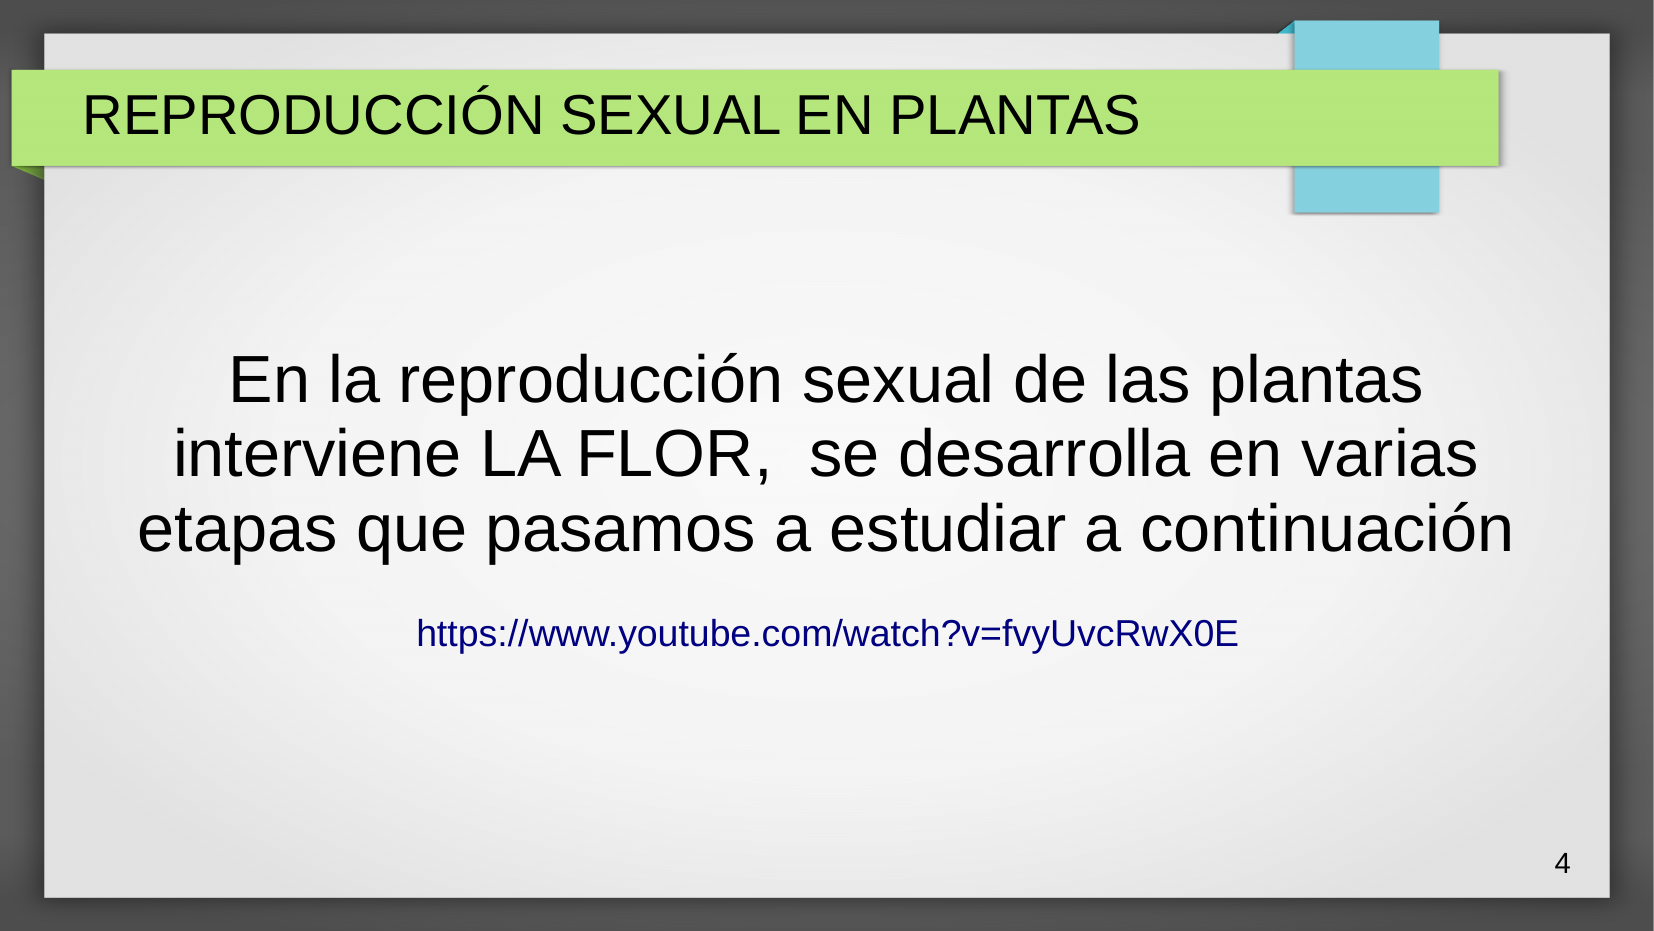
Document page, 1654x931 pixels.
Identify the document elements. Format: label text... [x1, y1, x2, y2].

subtitle En la reproducción sexual de las plantas interviene LA FLOR, se desarrolla en varias etapas que pasamos a estudiar a continuación [82, 221, 1571, 761]
text_box https://www.youtube.com/watch?v=fvyUvcRwX0E [401, 604, 1255, 704]
picture [0, 0, 1654, 931]
title REPRODUCCIÓN SEXUAL EN PLANTAS [82, 70, 1264, 160]
